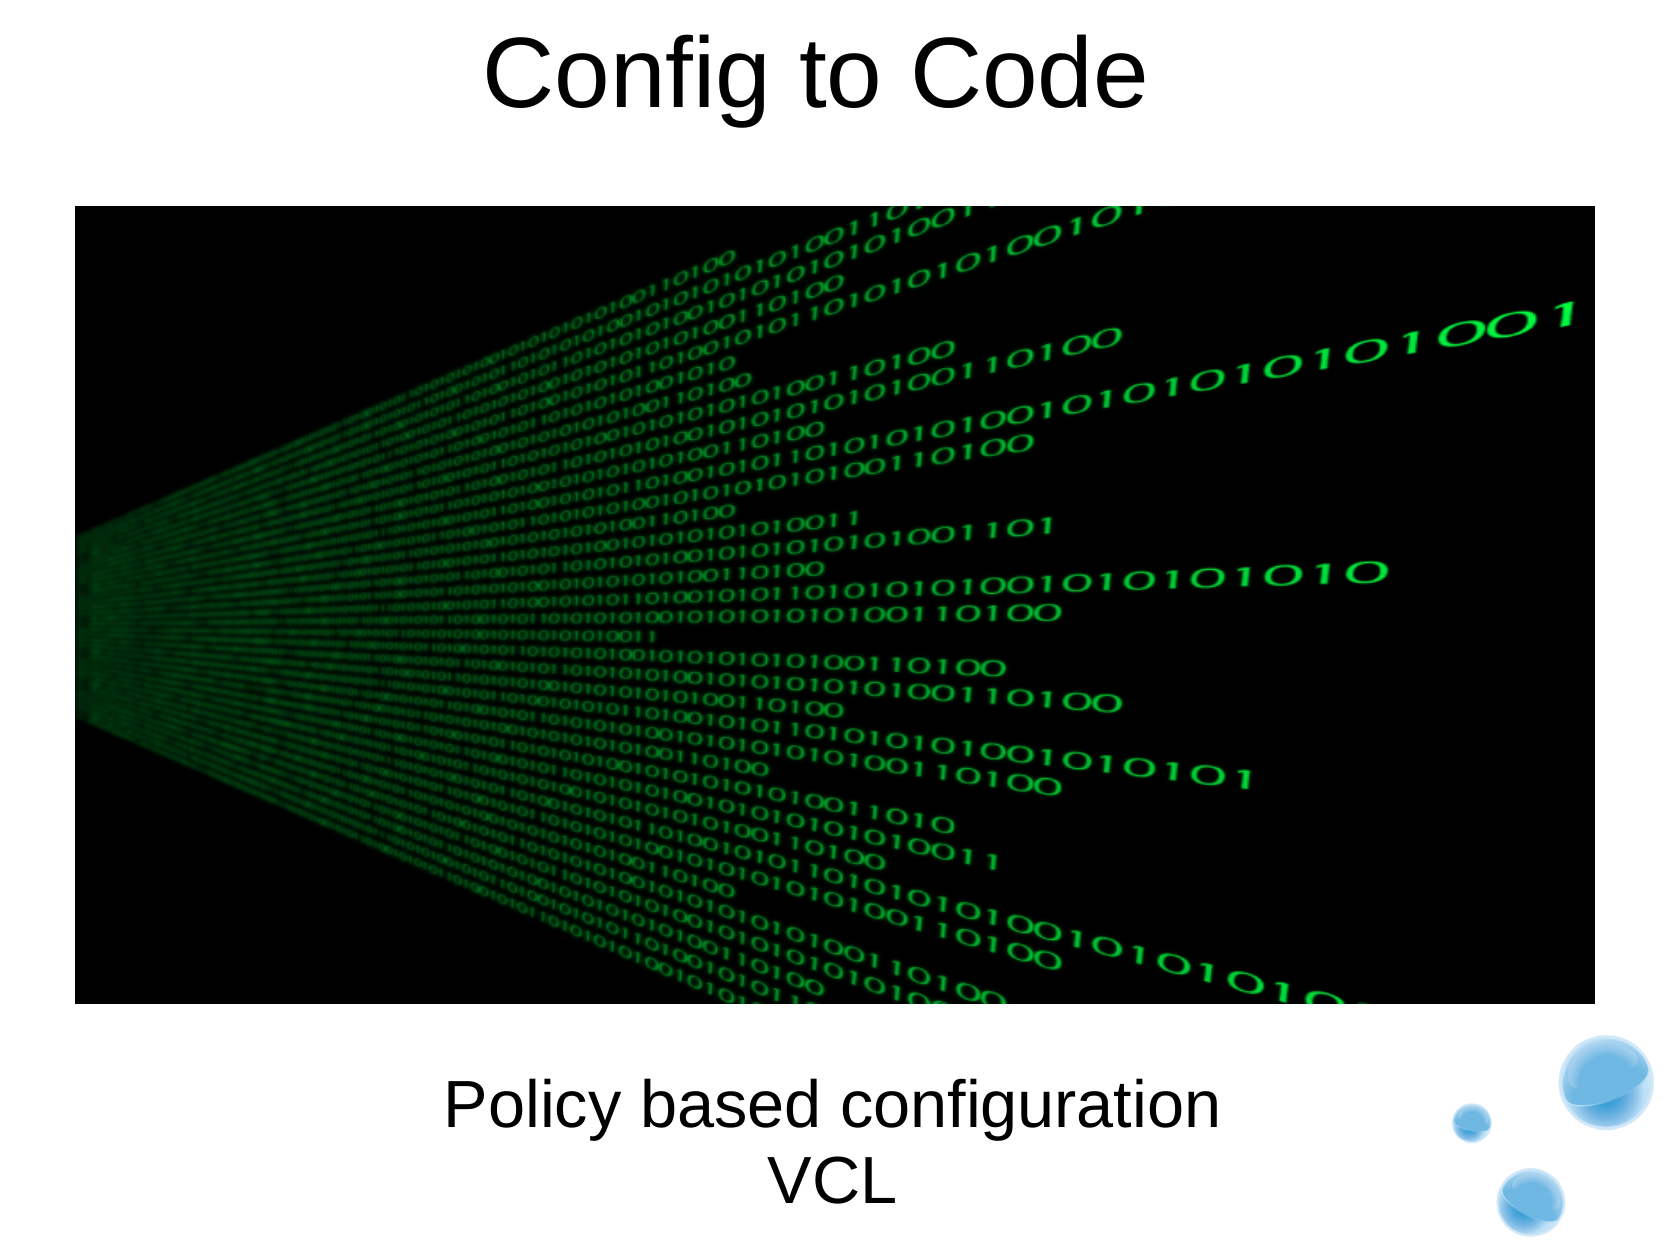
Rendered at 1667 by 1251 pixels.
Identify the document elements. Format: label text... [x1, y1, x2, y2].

subtitle Policy based configuration VCL [290, 1066, 1375, 1219]
picture [75, 206, 1595, 1004]
picture [1451, 1033, 1654, 1238]
title Config to Code [123, 16, 1509, 206]
